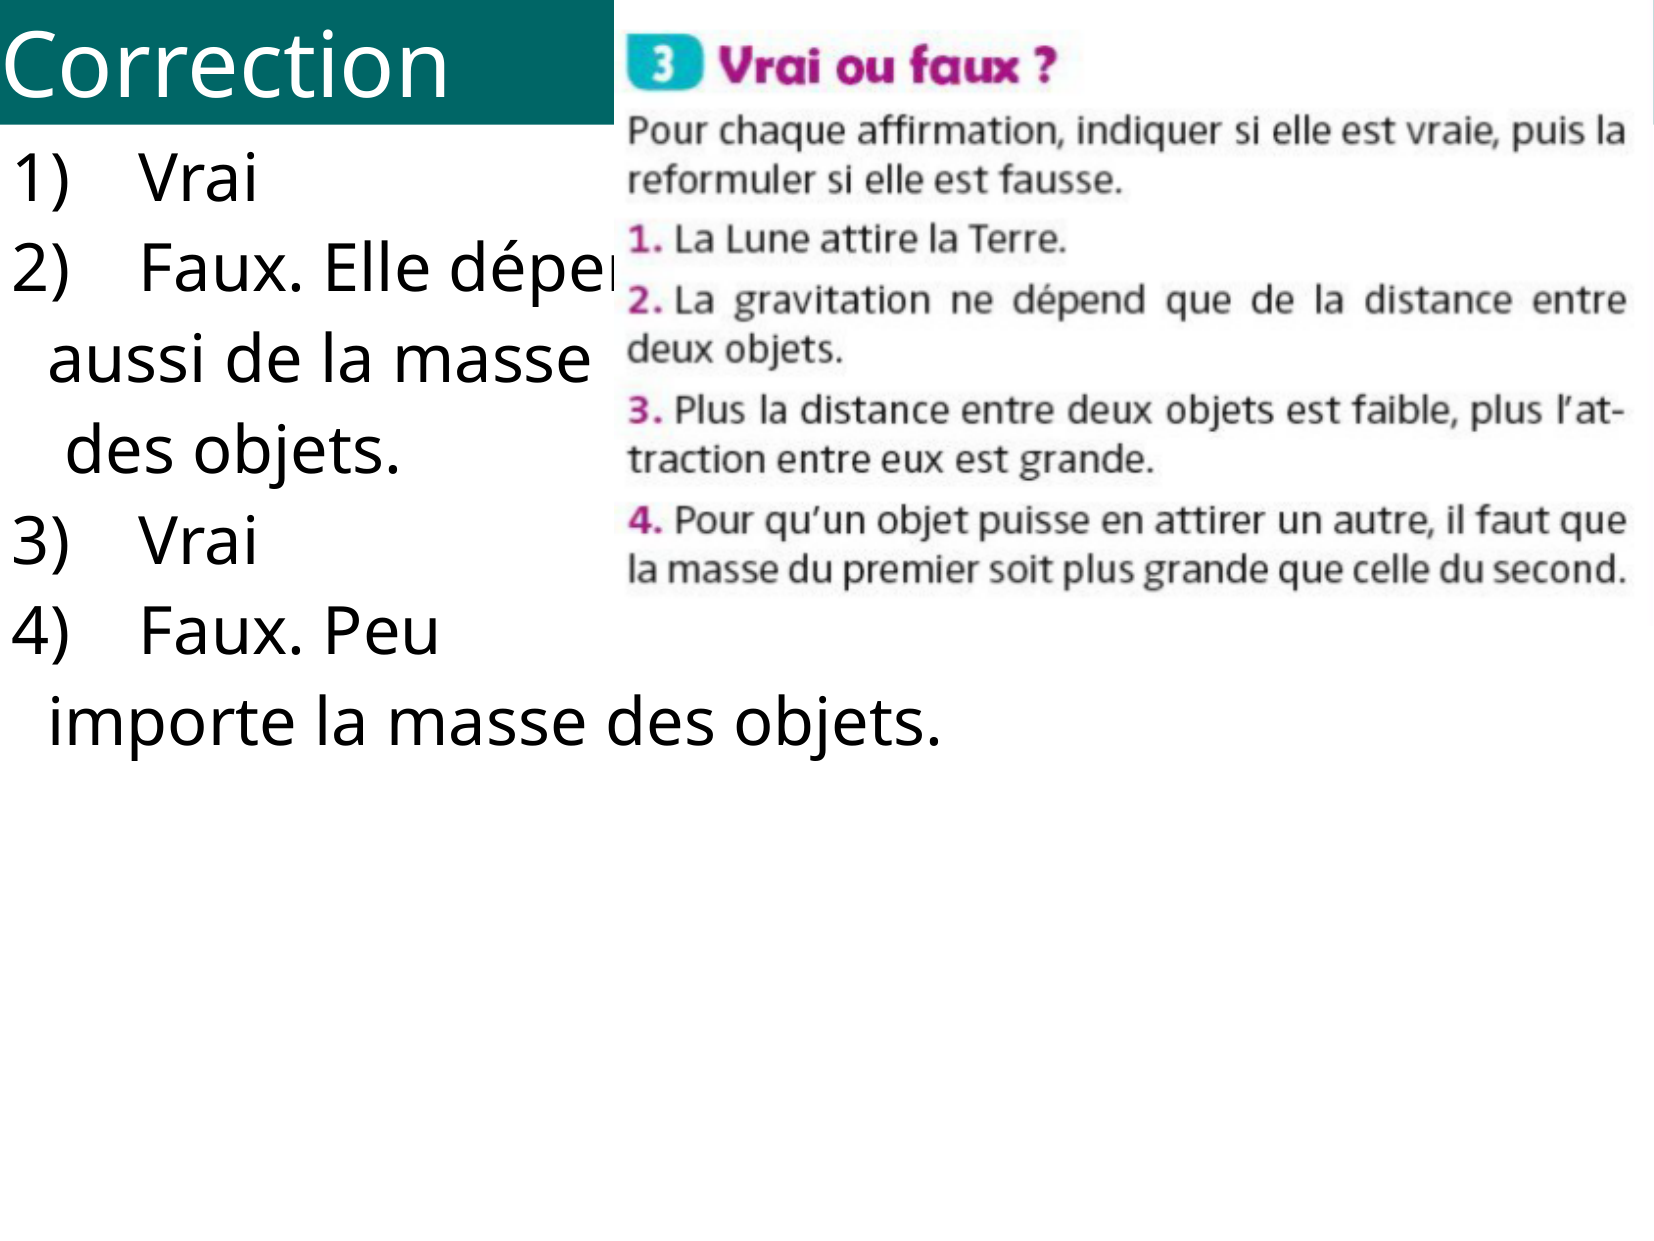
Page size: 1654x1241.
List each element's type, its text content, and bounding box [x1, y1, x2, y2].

title Correction [0, 4, 614, 120]
subtitle Vrai Faux. Elle dépend aussi de la masse des objets. Vrai Faux. Peu importe la masse des objets. [11, 129, 1642, 1229]
picture [614, 0, 1654, 626]
